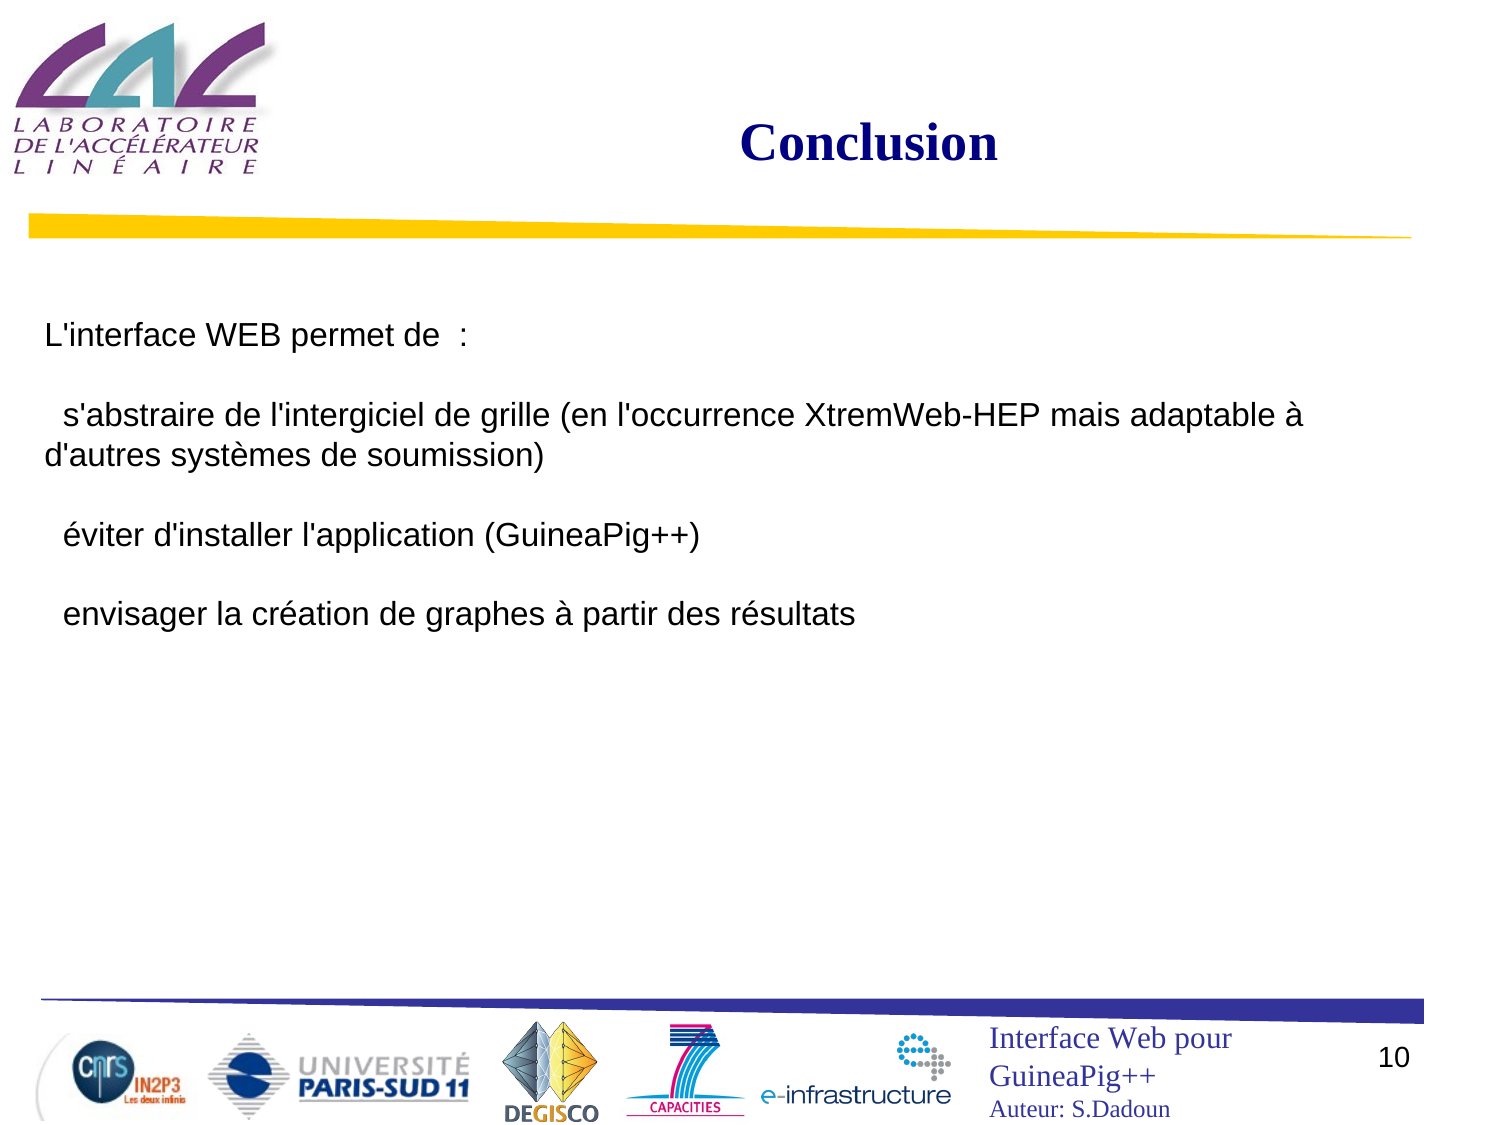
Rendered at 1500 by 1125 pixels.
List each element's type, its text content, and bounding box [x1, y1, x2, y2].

picture [490, 1018, 609, 1122]
picture [25, 1033, 475, 1121]
picture [761, 1033, 951, 1104]
picture [620, 1017, 750, 1124]
picture [7, 16, 283, 178]
text_box L'interface WEB permet de : s'abstraire de l'intergiciel de grille (en l'occurrence XtremWeb-HEP mais adaptable à d'autres systèmes de soumission) éviter d'installer l'application (GuineaPig++) envisager la création de graphes à partir des résultats [29, 265, 1418, 1000]
title Conclusion [259, 56, 1479, 221]
picture [902, 1038, 925, 1049]
